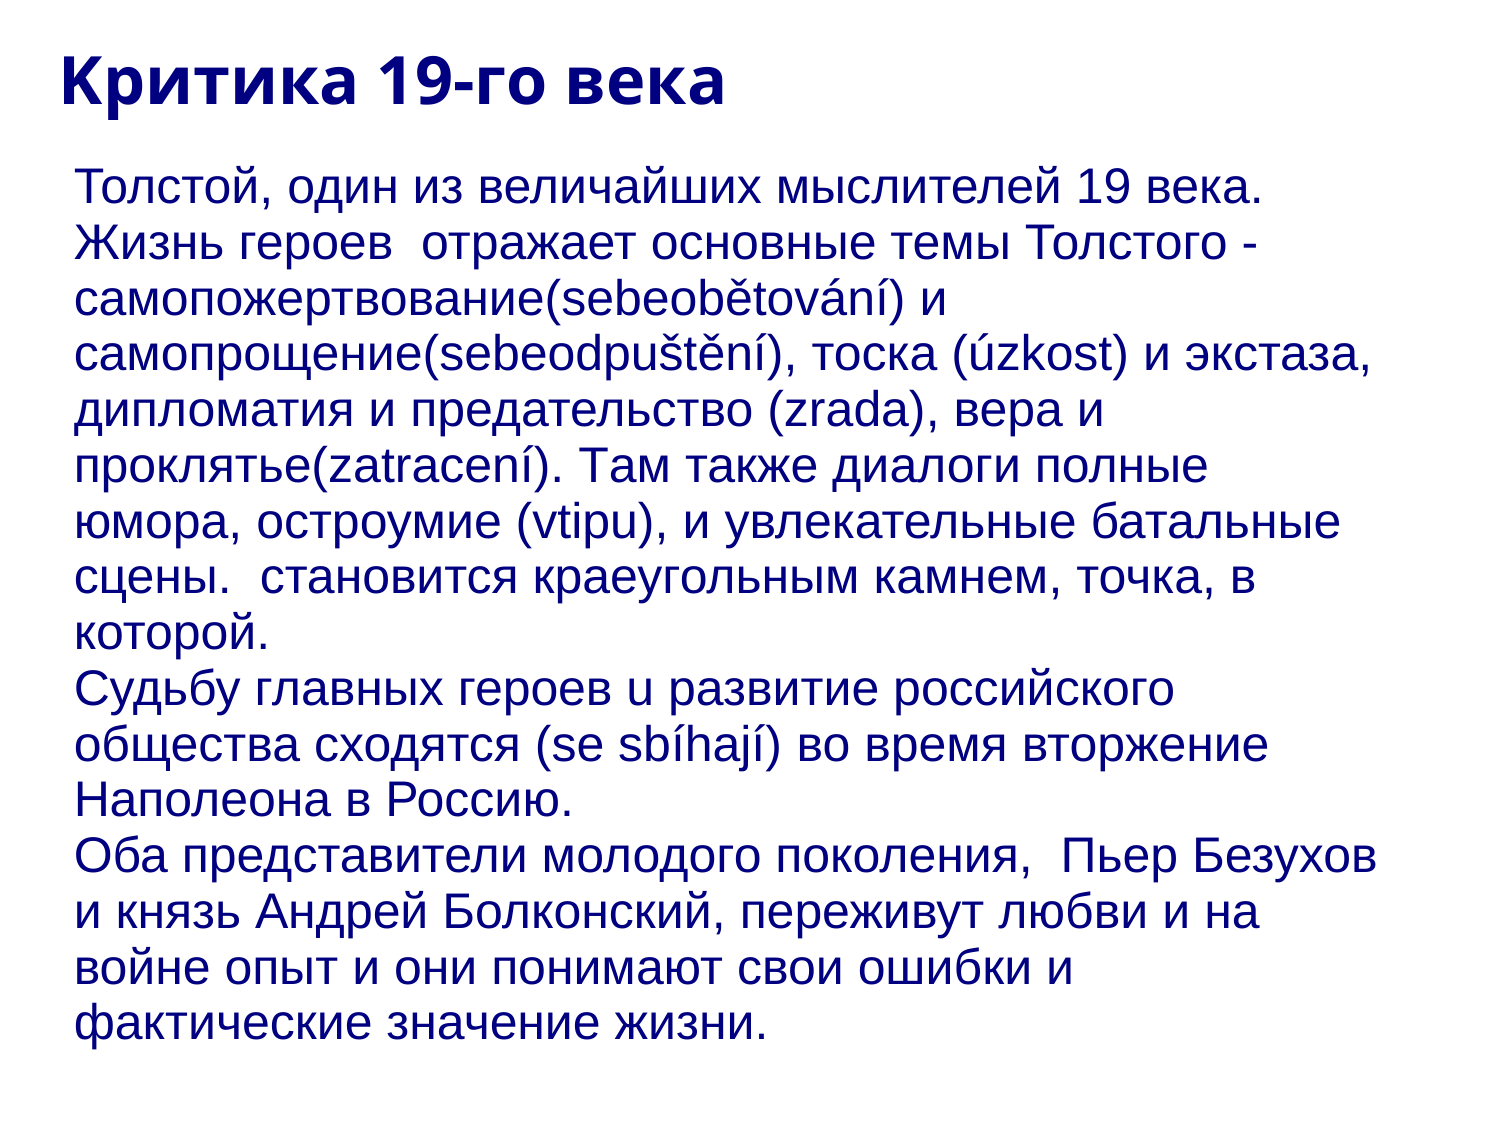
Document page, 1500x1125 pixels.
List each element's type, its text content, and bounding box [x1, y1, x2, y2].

text_box Толстой, один из величайших мыслителей 19 века. Жизнь героeв отражает основные темы Толстого - самопожертвование(sebeobětování) и самопрощение(sebeodpuštění), тоска (úzkost) и экстазa, дипломатия и предательство (zrada), вера и проклятье(zatracení). Tам также диалоги полные юмора, остроумие (vtipu), и увлекательные батальные сцены. становится краеугольным камнем, точка, в которой. Cудьбу главных героев u развитие российского общества сходятся (se sbíhají) во время вторжение Наполеона в Россию. Оба представители молодого поколения, Пьер Безухов и князь Андрей Болконский, переживут любви и на войне опыт и они понимают свои ошибки и фактические значение жизни. [59, 151, 1399, 1093]
title Kpитика 19-го века [59, 10, 1484, 148]
